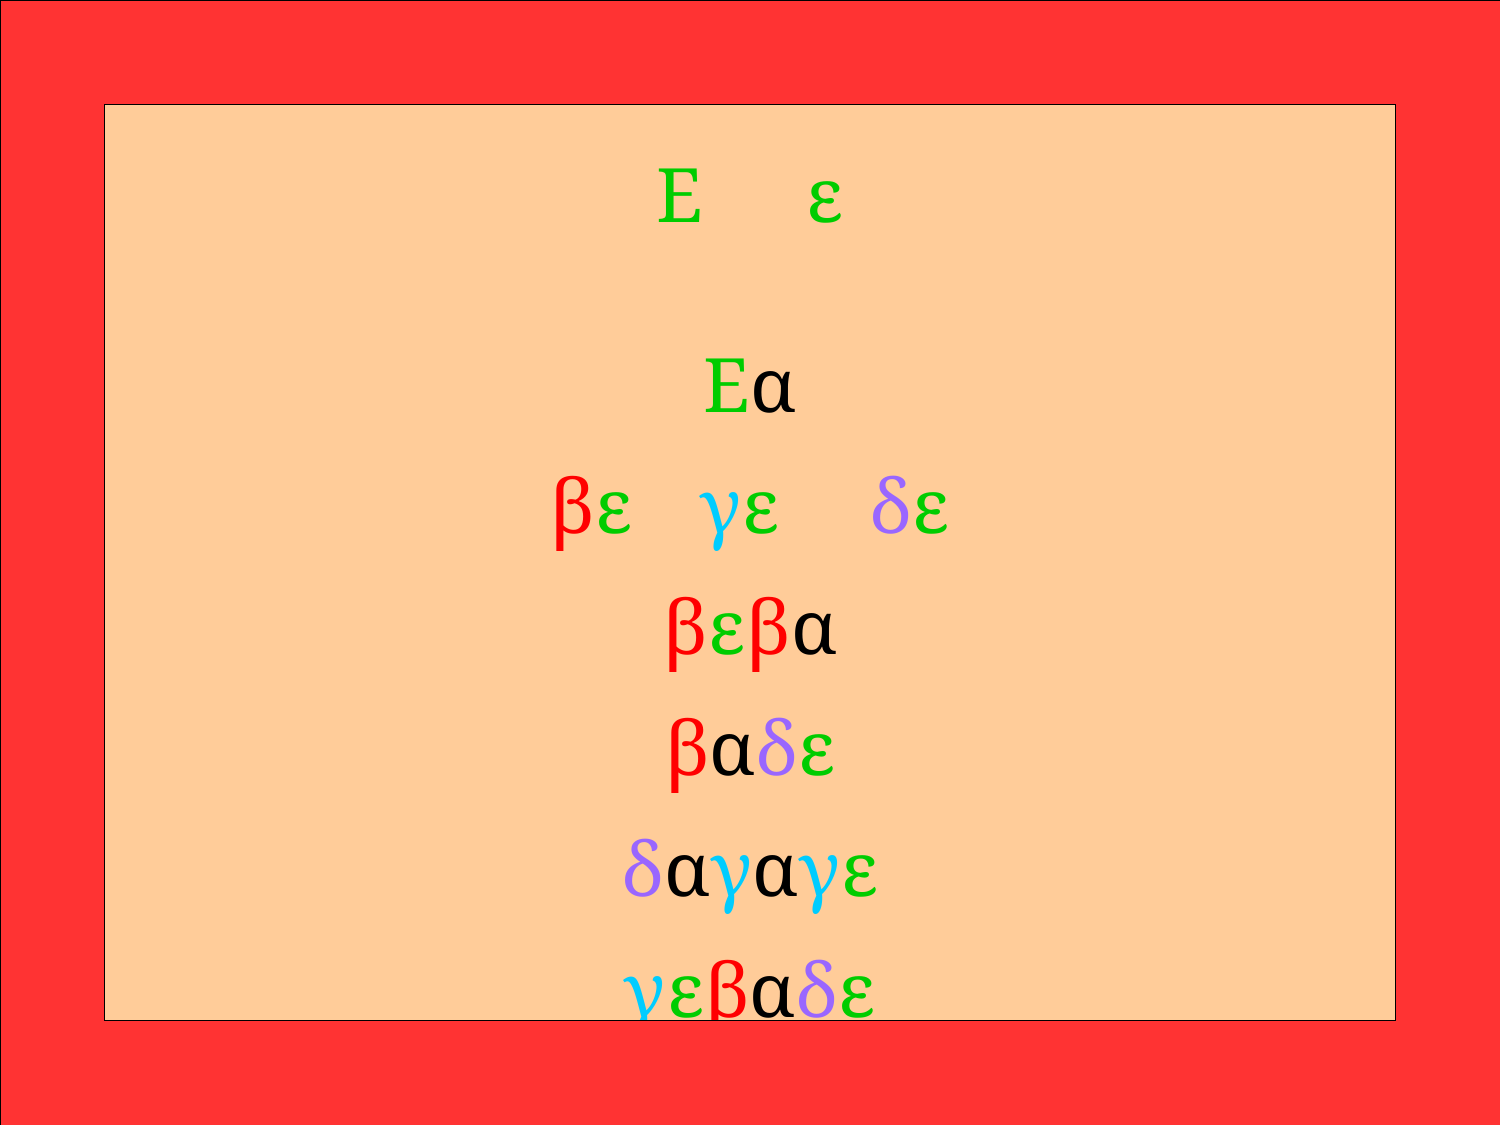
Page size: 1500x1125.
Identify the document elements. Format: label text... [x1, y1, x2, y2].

title Ε ε [112, 105, 1388, 288]
list Εα βε γε δε βεβα βαδε δαγαγε γεβαδε [112, 324, 1388, 1020]
text_box [0, 0, 1500, 1125]
